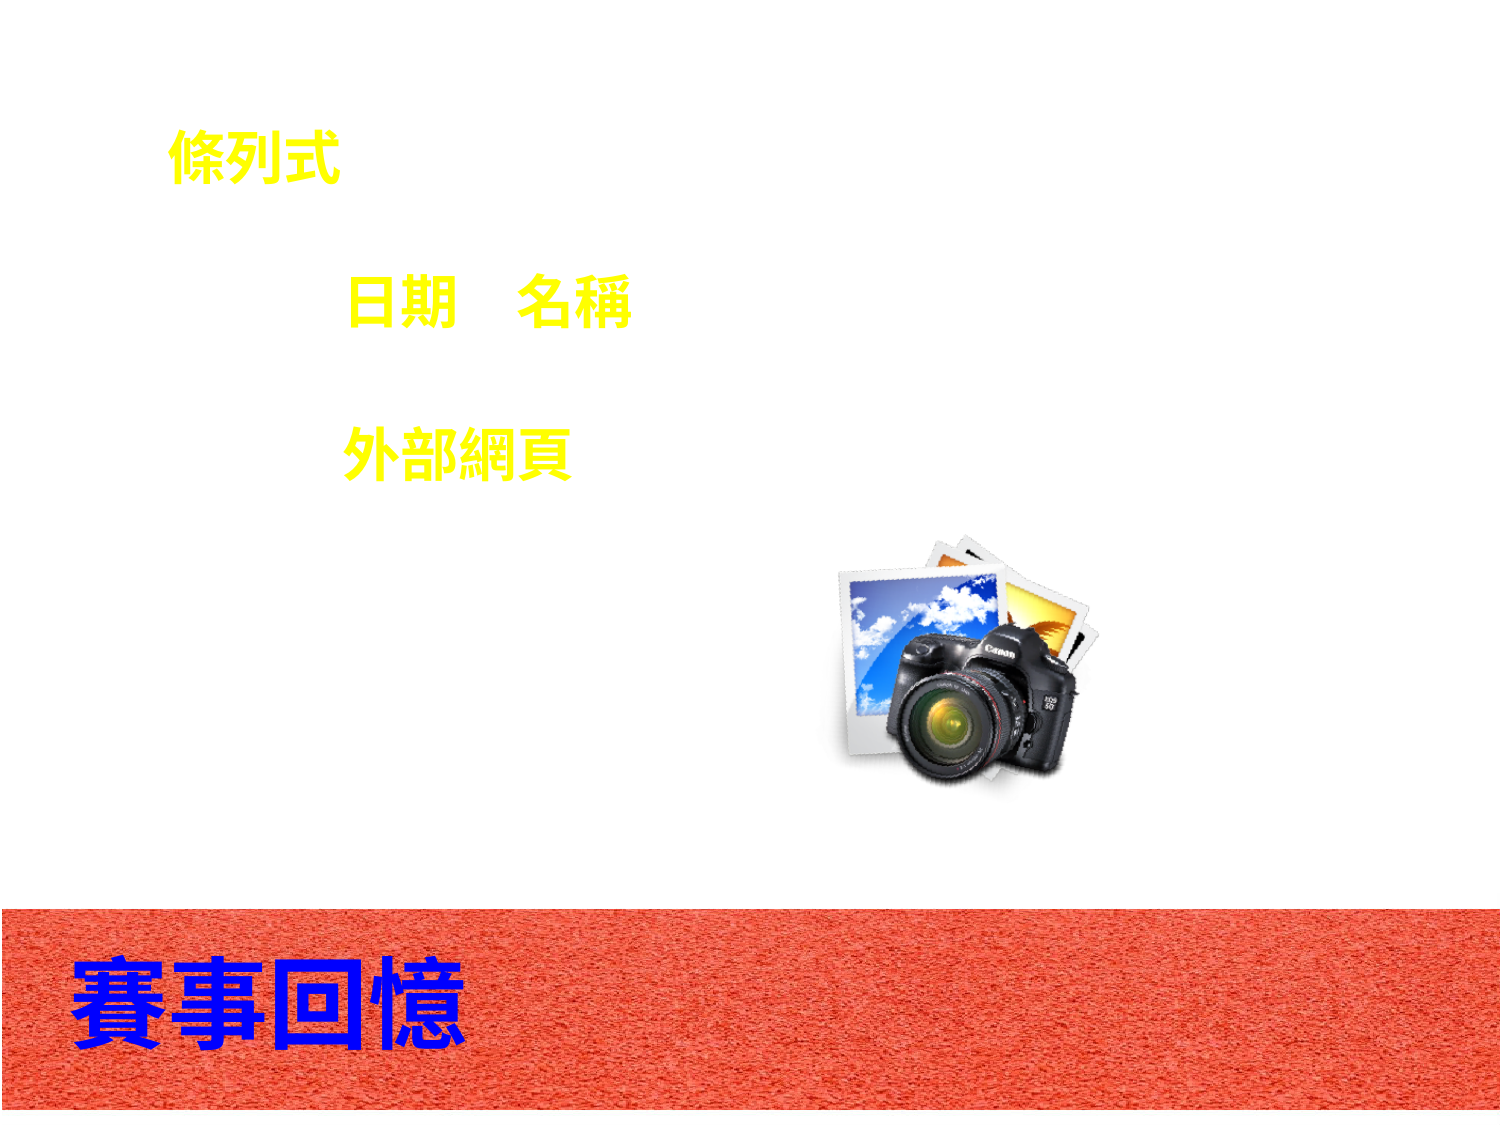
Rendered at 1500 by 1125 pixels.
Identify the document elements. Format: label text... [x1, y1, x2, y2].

picture [794, 502, 1119, 828]
text_box 賽事回憶 [53, 934, 483, 1069]
picture [2, 893, 1500, 1125]
text_box 條列式呈現 [152, 113, 844, 200]
text_box 以賽事日期與名稱做區分 [152, 257, 833, 344]
text_box 連結至外部網頁： 運動筆記 Sports Note 該場賽事的相簿 [152, 410, 1348, 779]
